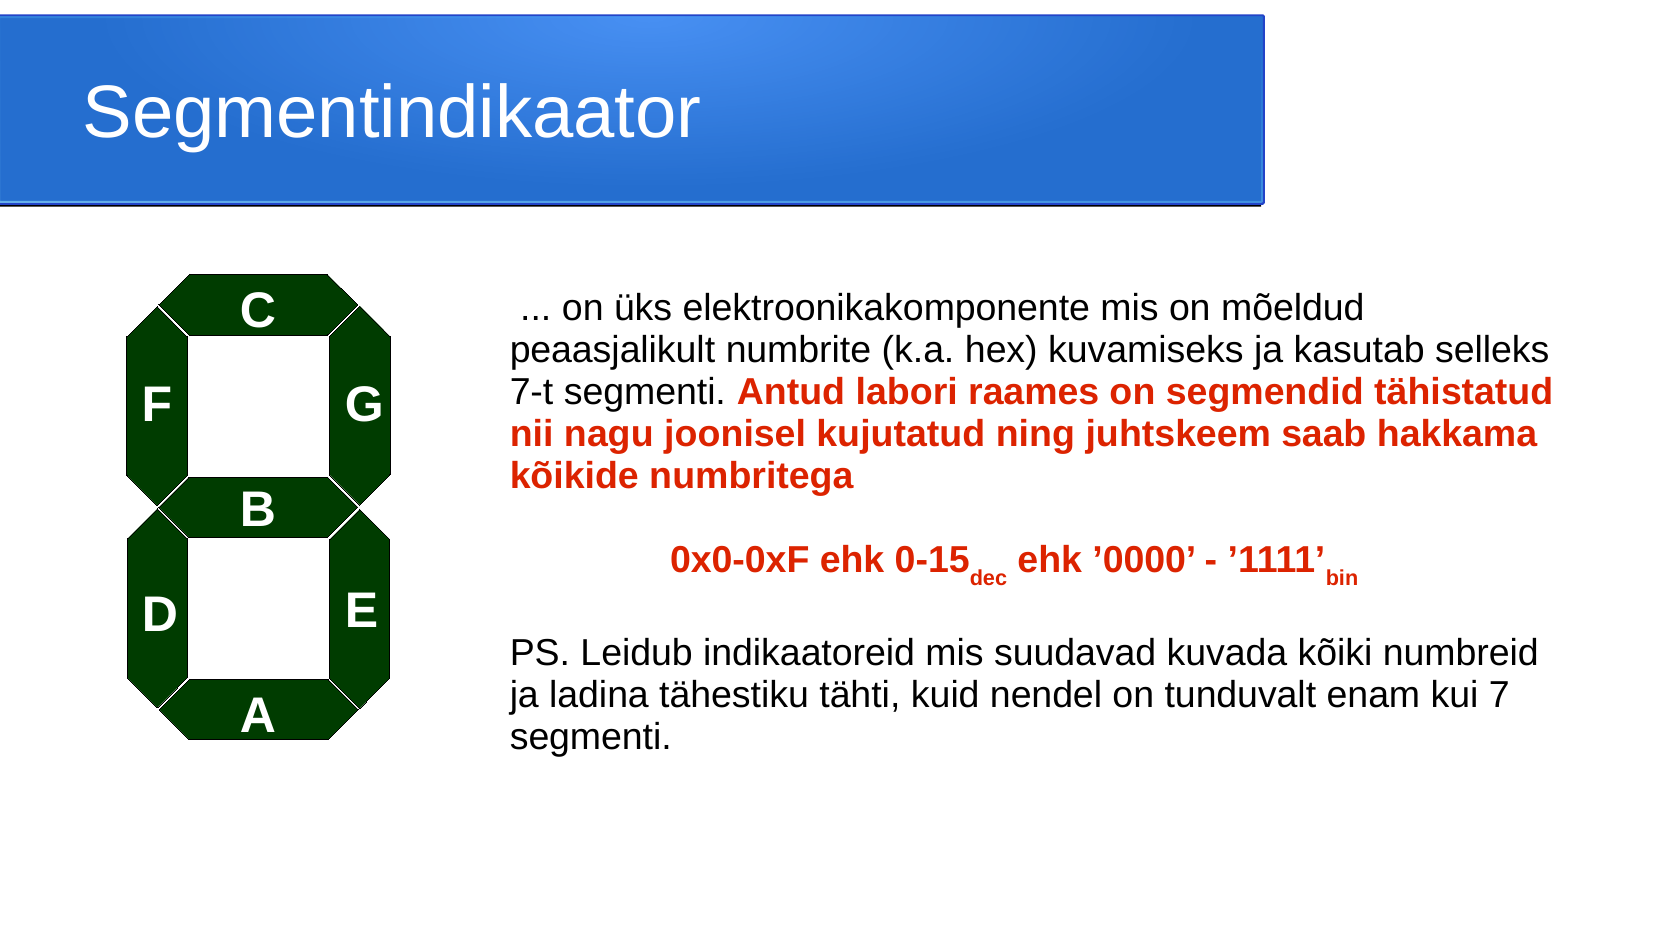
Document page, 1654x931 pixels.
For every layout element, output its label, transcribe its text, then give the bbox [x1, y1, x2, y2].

text_box ... on üks elektroonikakomponente mis on mõeldud peaasjalikult numbrite (k.a. hex) kuvamiseks ja kasutab selleks 7-t segmenti. Antud labori raames on segmendid tähistatud nii nagu joonisel kujutatud ning juhtskeem saab hakkama kõikide numbritega 0x0-0xF ehk 0-15dec ehk ’0000’ - ’1111’bin PS. Leidub indikaatoreid mis suudavad kuvada kõiki numbreid ja ladina tähestiku tähti, kuid nendel on tunduvalt enam kui 7 segmenti. [495, 279, 1576, 765]
text_box G [330, 369, 391, 440]
text_box [286, 509, 390, 740]
text_box F [126, 369, 187, 440]
text_box [158, 274, 225, 336]
title Segmentindikaator [82, 35, 1235, 189]
text_box [126, 306, 188, 506]
text_box B [225, 474, 286, 545]
text_box [127, 650, 225, 740]
text_box [127, 477, 225, 579]
text_box A [225, 679, 286, 751]
text_box E [330, 574, 391, 646]
text_box D [127, 579, 188, 650]
text_box C [225, 274, 286, 346]
text_box [286, 477, 358, 538]
text_box [286, 274, 391, 506]
